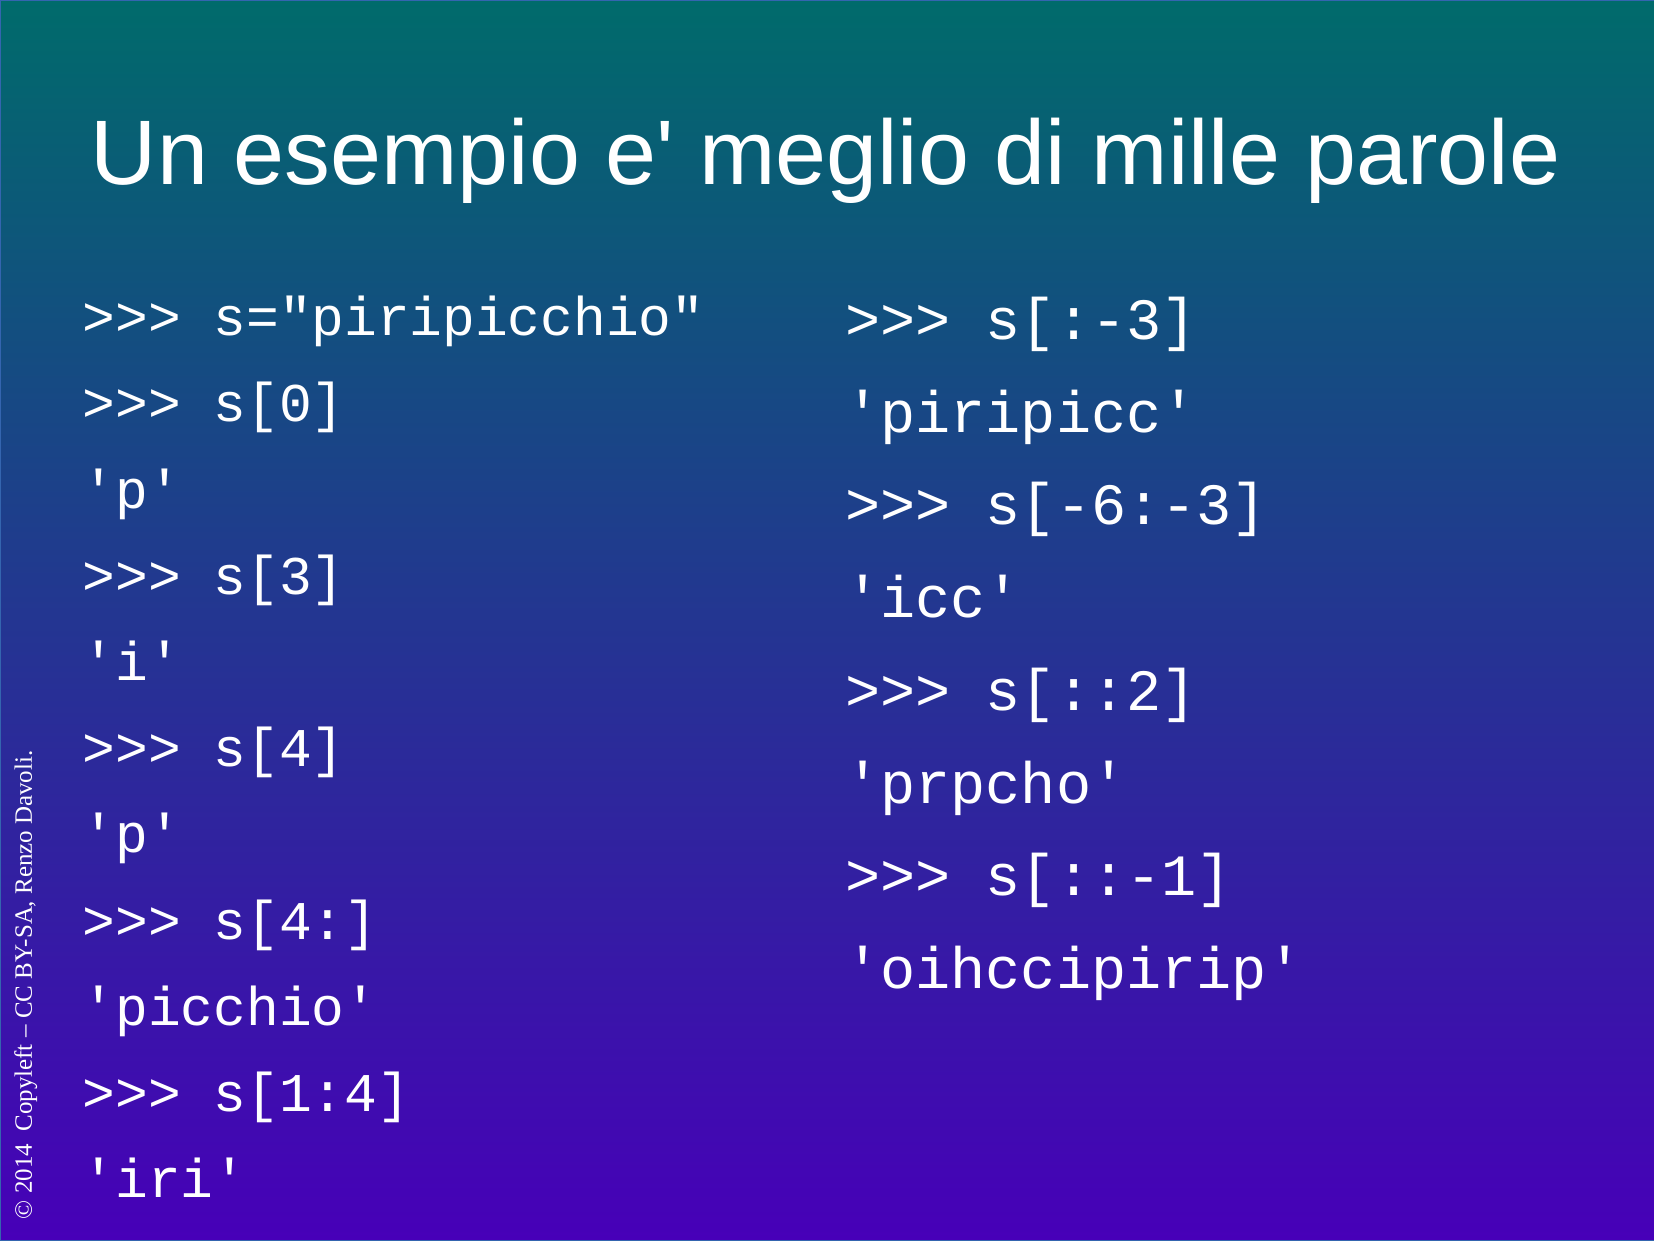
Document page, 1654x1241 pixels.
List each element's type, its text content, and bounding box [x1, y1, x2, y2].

list >>> s[:-3] 'piripicc' >>> s[-6:-3] 'icc' >>> s[::2] 'prpcho' >>> s[::-1] 'oihccipirip' [845, 290, 1572, 1010]
list >>> s="piripicchio" >>> s[0] 'p' >>> s[3] 'i' >>> s[4] 'p' >>> s[4:] 'picchio' >>> s[1:4] 'iri' [82, 290, 1096, 1216]
title Un esempio e' meglio di mille parole [82, 49, 1571, 257]
